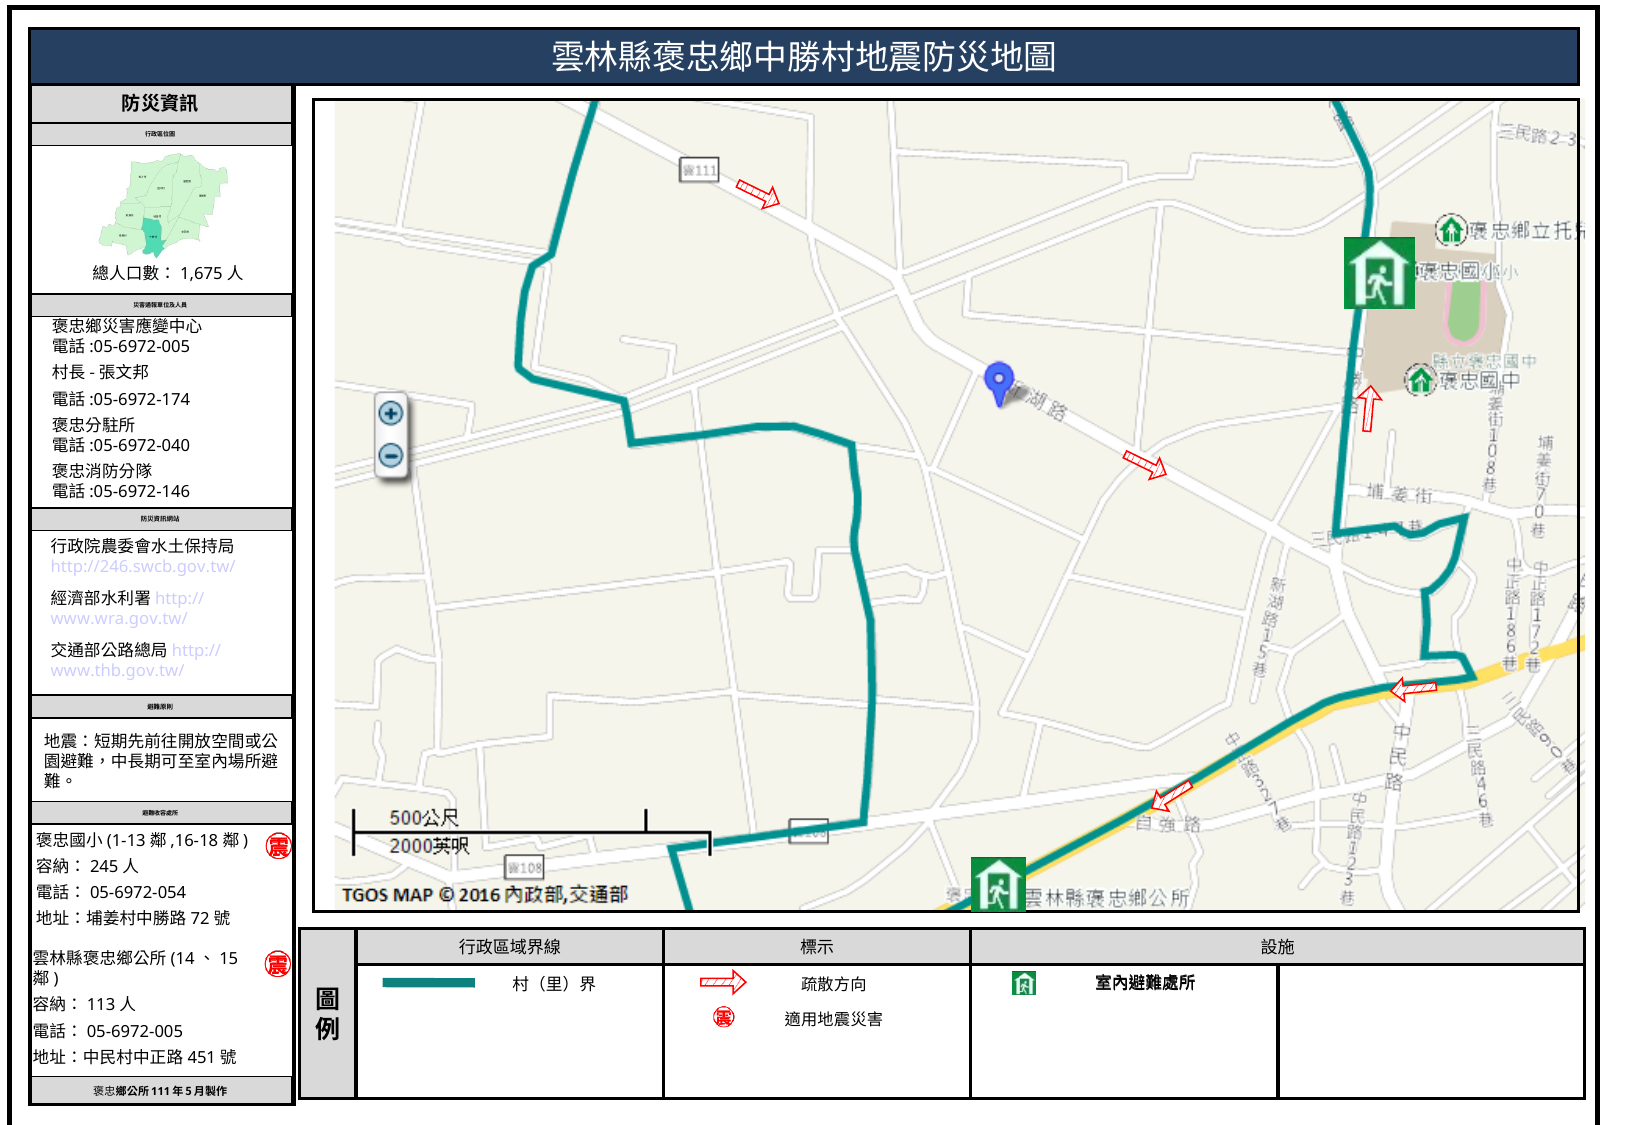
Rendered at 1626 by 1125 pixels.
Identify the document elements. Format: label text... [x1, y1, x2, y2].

text_box 行政院農委會水土保持局http://246.swcb.gov.tw/ 經濟部水利署http://www.wra.gov.tw/ 交通部公路總局http://www.thb.gov.tw/ [35, 527, 303, 688]
text_box [736, 180, 779, 209]
text_box 村（里）界 [414, 966, 695, 1002]
text_box 避難收容處所 [32, 801, 292, 825]
text_box 褒忠鄉公所111年5月製作 [32, 1076, 292, 1103]
text_box [1357, 385, 1382, 432]
text_box 行政區域界線 [356, 930, 664, 965]
text_box 疏散方向 [695, 966, 974, 1000]
text_box 圖例 [301, 930, 356, 1097]
text_box 標示 [664, 930, 970, 965]
text_box [700, 970, 746, 994]
picture [307, 99, 312, 913]
text_box 地震：短期先前往開放空間或公園避難，中長期可至室內場所避難。 [29, 722, 297, 799]
text_box 行政區位圖 [32, 122, 292, 146]
text_box 褒忠鄉災害應變中心 電話:05-6972-005 村長-張文邦 電話:05-6972-174 褒忠分駐所 電話:05-6972-040 褒忠消防分隊 電話:05-6972-146 [37, 308, 301, 509]
text_box 防災資訊網站 [32, 507, 292, 531]
text_box 設施 [970, 930, 1583, 963]
text_box 雲林縣褒忠鄉公所(14、15鄰) 容納：113人 電話：05-6972-005 地址：中民村中正路451號 [17, 940, 282, 1075]
text_box [1123, 450, 1166, 480]
text_box [1151, 780, 1193, 812]
picture [711, 1005, 735, 1029]
text_box 適用地震災害 [694, 1000, 974, 1037]
picture [315, 101, 1577, 912]
picture [68, 148, 258, 264]
picture [263, 949, 293, 979]
text_box 避難原則 [32, 695, 292, 718]
picture [264, 831, 294, 861]
text_box 防災資訊 [32, 86, 292, 122]
text_box [1390, 678, 1437, 702]
text_box 總人口數：1,675人 [68, 255, 268, 291]
text_box 褒忠國小(1-13鄰,16-18鄰) 容納：245人 電話：05-6972-054 地址：埔姜村中勝路72號 [21, 821, 285, 936]
text_box 室內避難處所 [994, 964, 1297, 1001]
text_box 災害通報單位及人員 [32, 293, 292, 317]
text_box 雲林縣褒忠鄉中勝村地震防災地圖 [29, 28, 1579, 85]
picture [1580, 99, 1586, 913]
